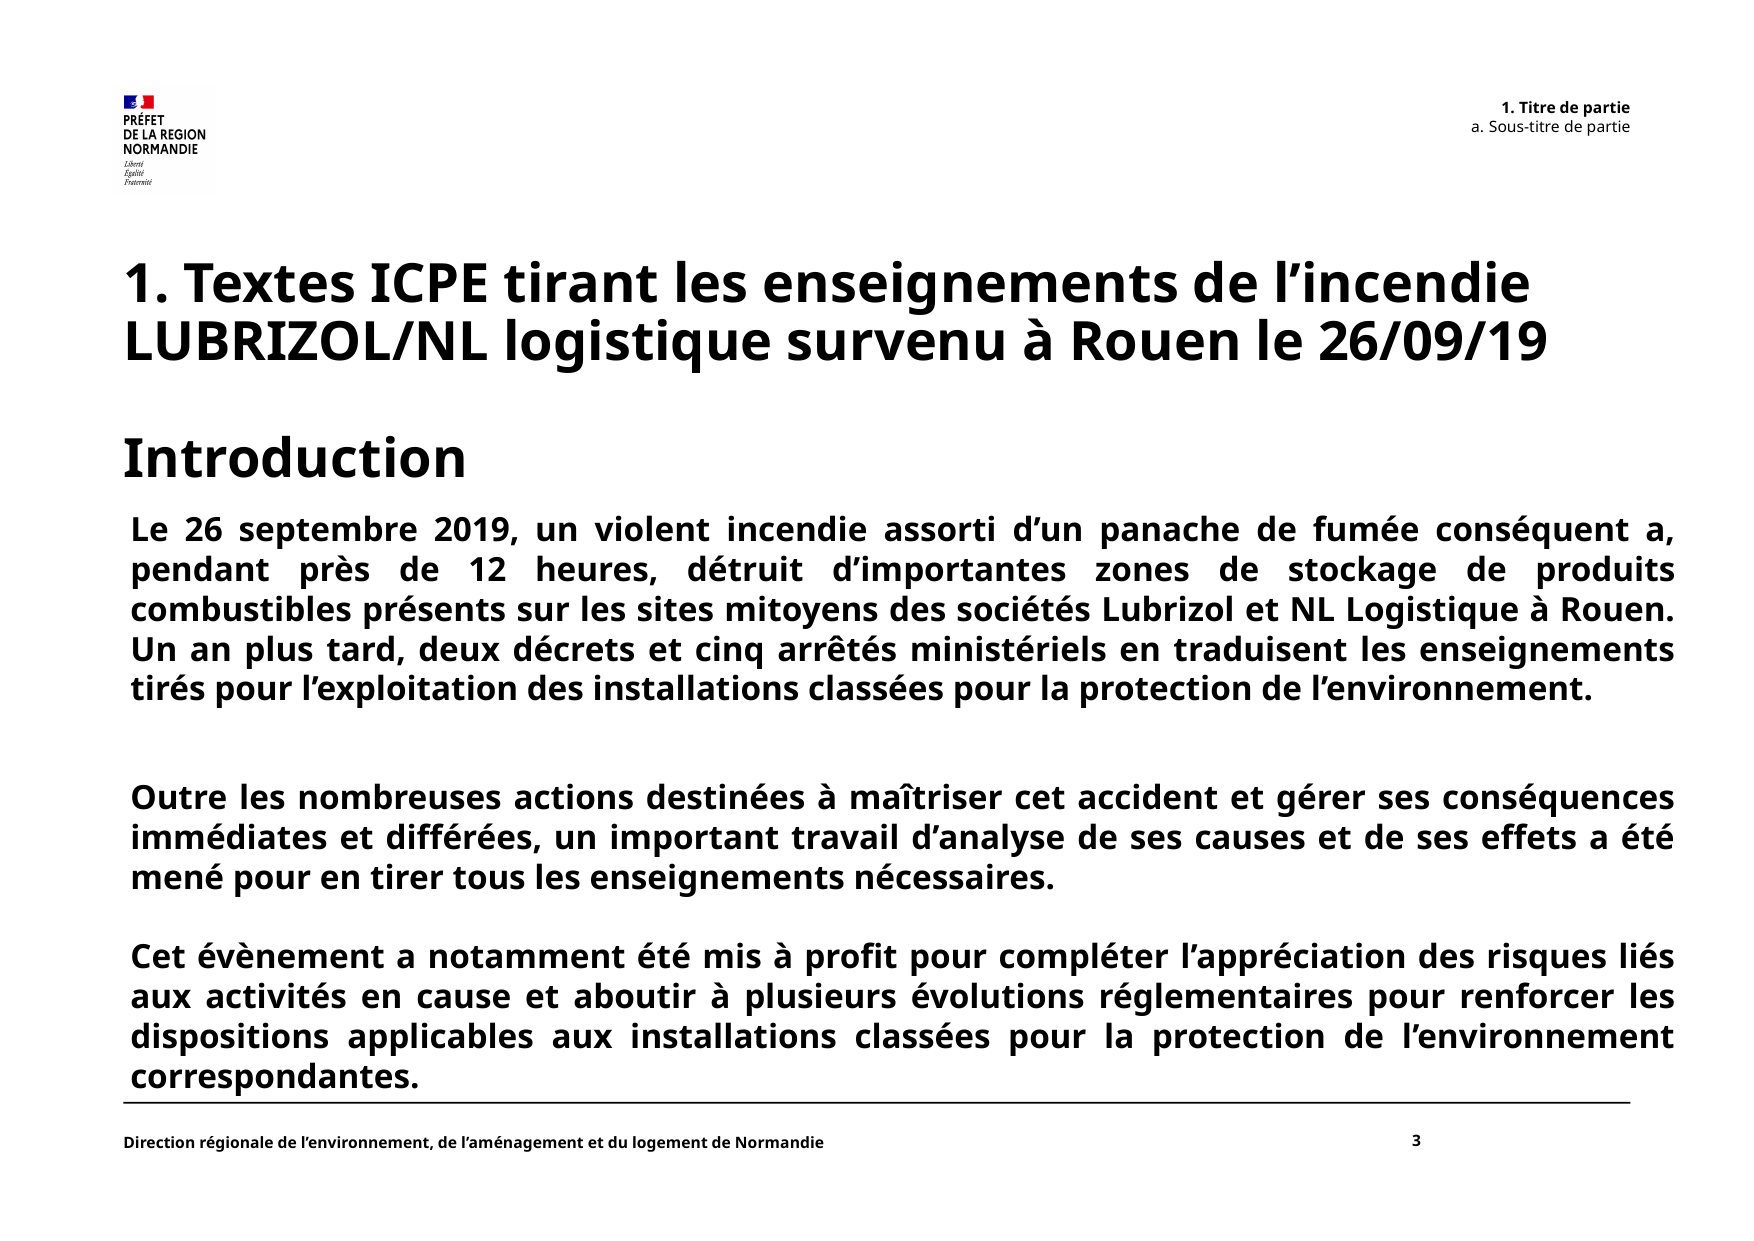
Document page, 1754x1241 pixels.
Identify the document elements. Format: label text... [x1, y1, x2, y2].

picture [113, 82, 216, 198]
title 1. Textes ICPE tirant les enseignements de l’incendie LUBRIZOL/NL logistique survenu à Rouen le 26/09/19 Introduction [123, 255, 1631, 504]
list Le 26 septembre 2019, un violent incendie assorti d’un panache de fumée conséquent a, pendant près de 12 heures, détruit d’importantes zones de stockage de produits combustibles présents sur les sites mitoyens des sociétés Lubrizol et NL Logistique à Rouen. Un an plus tard, deux décrets et cinq arrêtés ministériels en traduisent les enseignements tirés pour l’exploitation des installations classées pour la protection de l’environnement. Outre les nombreuses actions destinées à maîtriser cet accident et gérer ses conséquences immédiates et différées, un important travail d’analyse de ses causes et de ses effets a été mené pour en tirer tous les enseignements nécessaires. Cet évènement a notamment été mis à profit pour compléter l’appréciation des risques liés aux activités en cause et aboutir à plusieurs évolutions réglementaires pour renforcer les dispositions applicables aux installations classées pour la protection de l’environnement correspondantes. [130, 507, 1678, 1089]
slide_number 6 [1179, 1102, 1422, 1181]
list Titre de partie Sous-titre de partie [651, 98, 1631, 177]
footer Direction régionale de l’environnement, de l’aménagement et du logement de Normandie [123, 1102, 1179, 1181]
